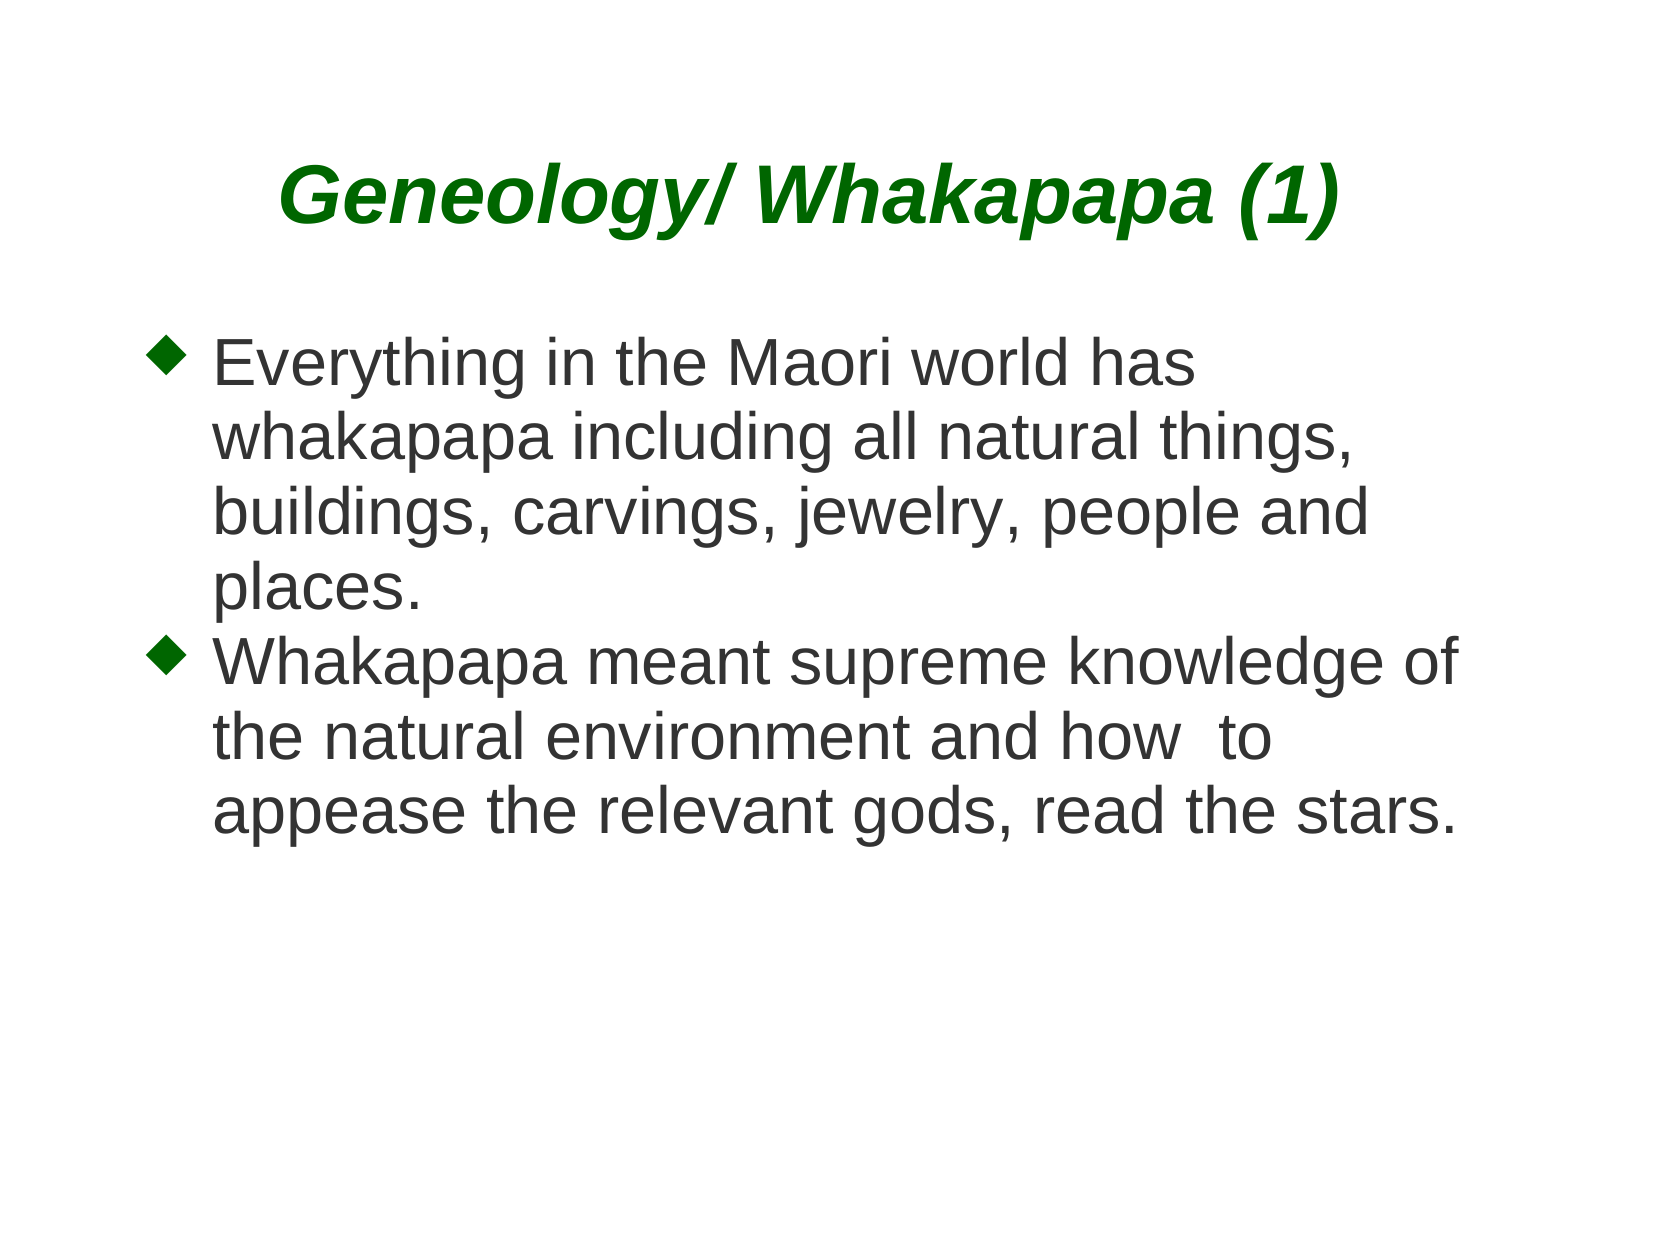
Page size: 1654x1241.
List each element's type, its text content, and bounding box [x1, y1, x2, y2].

title Geneology/ Whakapapa (1) [82, 90, 1536, 298]
list Everything in the Maori world has whakapapa including all natural things, buildings, carvings, jewelry, people and places. Whakapapa meant supreme knowledge of the natural environment and how to appease the relevant gods, read the stars. [129, 324, 1489, 975]
